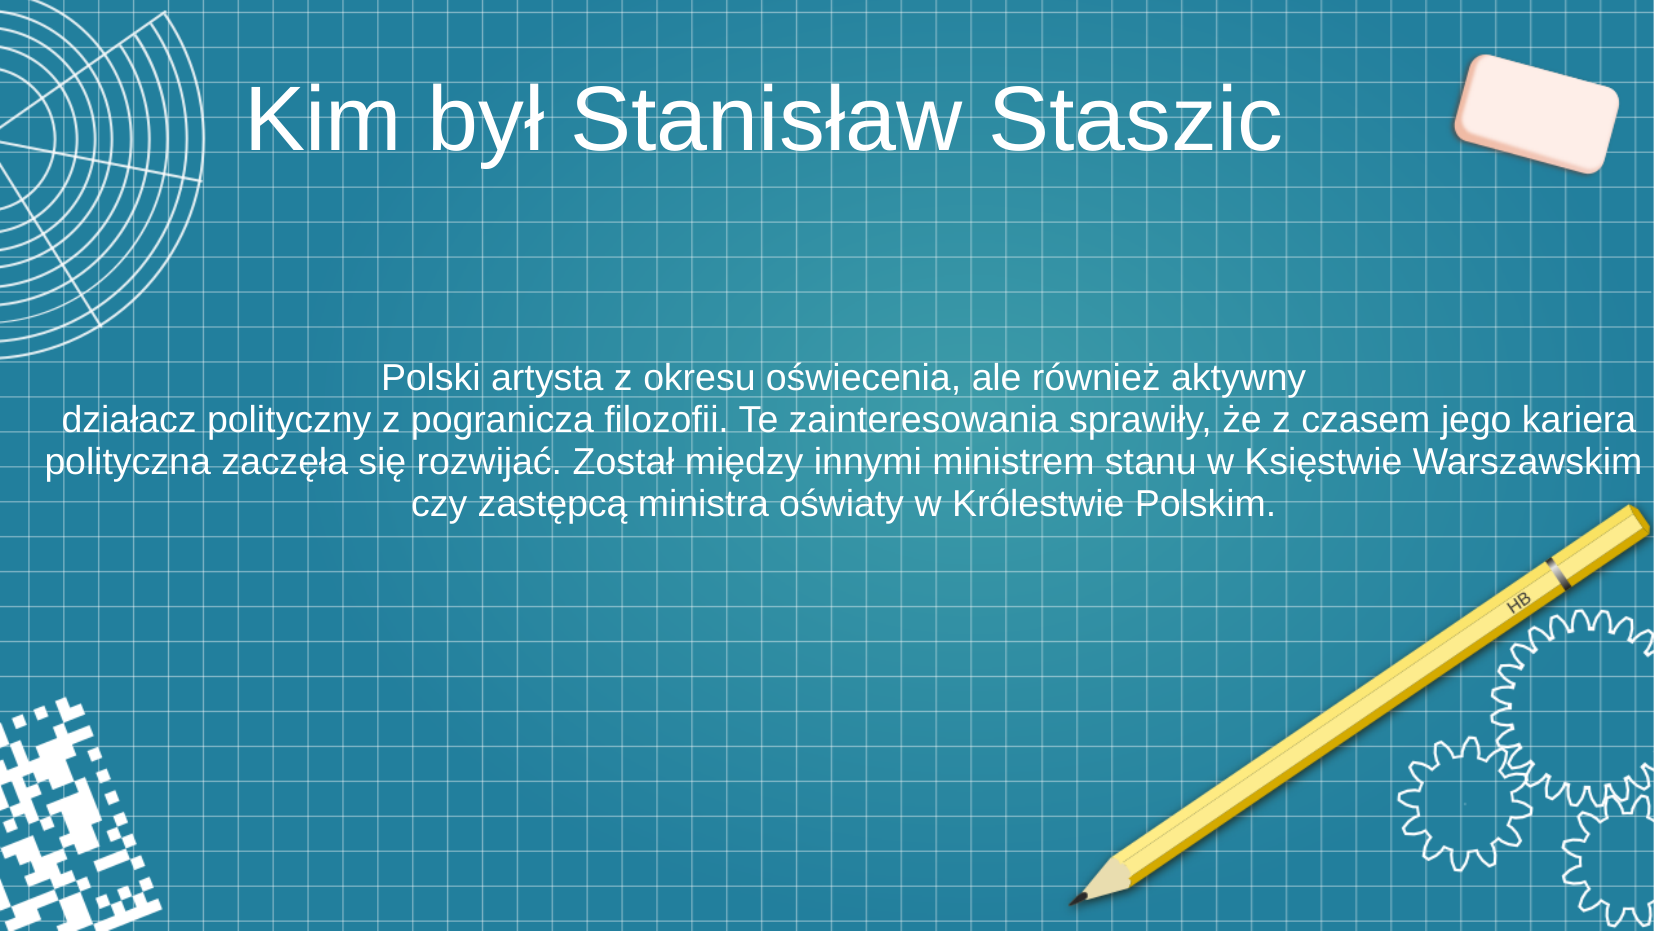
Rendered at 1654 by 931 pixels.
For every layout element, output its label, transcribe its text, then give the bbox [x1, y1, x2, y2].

title Kim był Stanisław Staszic [59, 29, 1548, 348]
picture [0, 0, 1654, 931]
text_box Polski artysta z okresu oświecenia, ale również aktywny działacz polityczny z pogranicza filozofii. Te zainteresowania sprawiły, że z czasem jego kariera polityczna zaczęła się rozwijać. Został między innymi ministrem stanu w Księstwie Warszawskim czy zastępcą ministra oświaty w Królestwie Polskim. [4, 348, 1654, 621]
title Kim był Stanisław Staszic [59, 621, 1548, 722]
